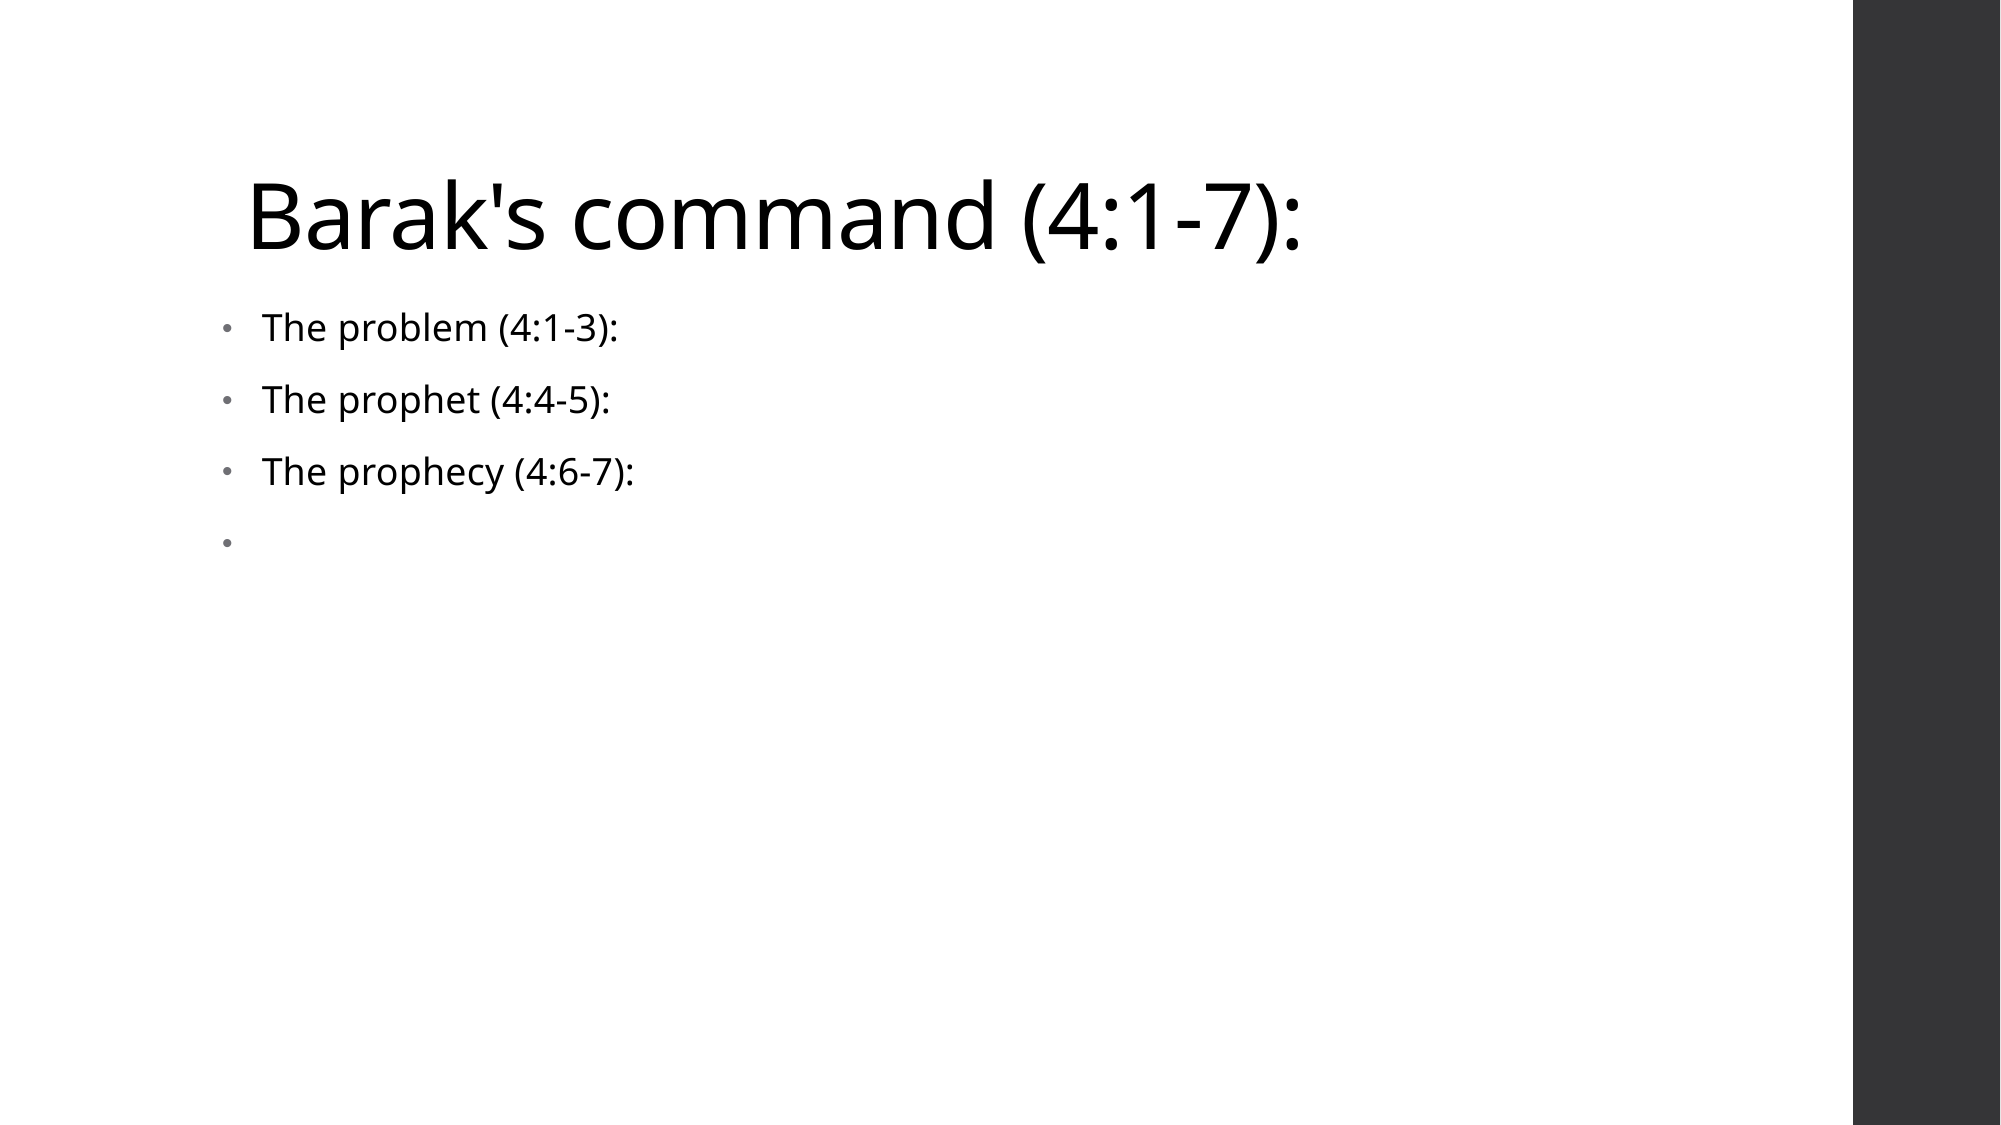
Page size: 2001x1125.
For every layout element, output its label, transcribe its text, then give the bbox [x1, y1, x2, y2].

title Barak's command (4:1-7): [206, 60, 1797, 278]
list The problem (4:1-3): The prophet (4:4-5): The prophecy (4:6-7): [206, 299, 1617, 1014]
